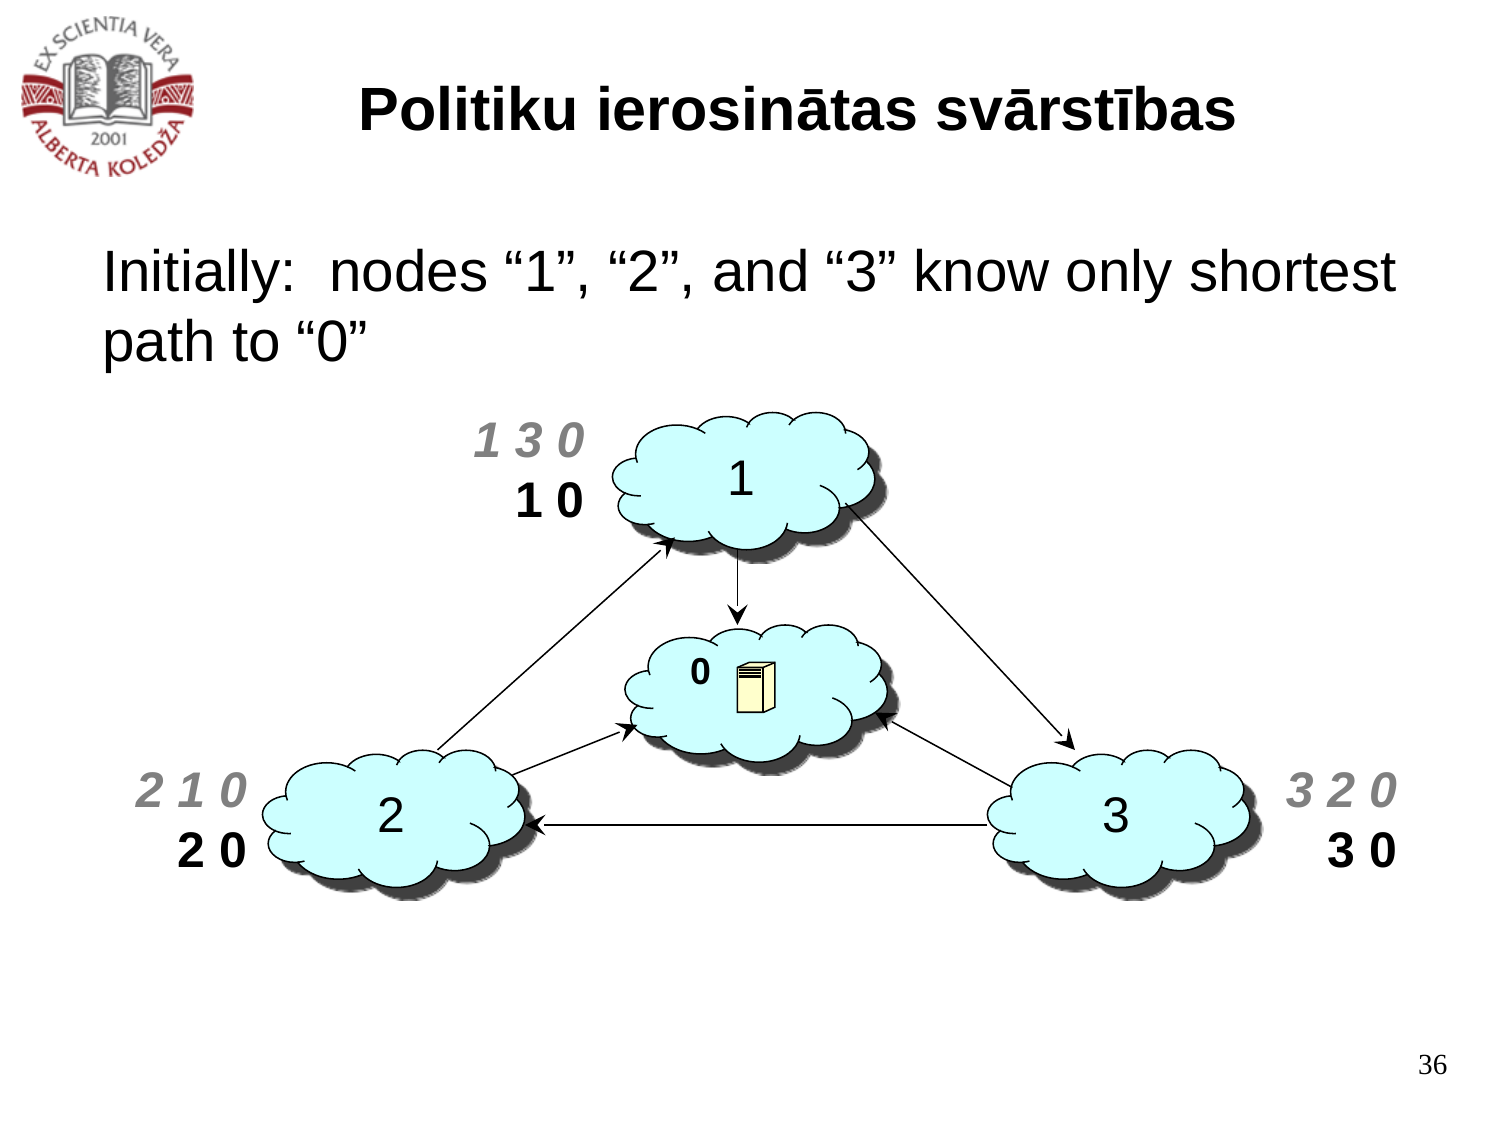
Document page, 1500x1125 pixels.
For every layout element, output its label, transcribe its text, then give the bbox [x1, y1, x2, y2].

text_box 3 [1087, 774, 1146, 851]
text_box [612, 412, 875, 550]
text_box [624, 624, 888, 763]
text_box <skaitlis> [1312, 1037, 1463, 1101]
picture [21, 16, 194, 49]
text_box 2 1 0 2 0 [120, 749, 262, 886]
text_box Initially: nodes “1”, “2”, and “3” know only shortest path to “0” [87, 224, 1426, 487]
text_box 3 2 0 3 0 [1270, 749, 1412, 886]
text_box 1 [712, 437, 771, 513]
text_box [987, 750, 1250, 888]
title Politiku ierosinātas svārstības [0, 49, 1500, 163]
picture [21, 163, 194, 177]
text_box 1 3 0 1 0 [458, 399, 600, 536]
text_box [262, 750, 525, 888]
text_box 2 [362, 774, 421, 851]
text_box 0 [675, 639, 726, 701]
